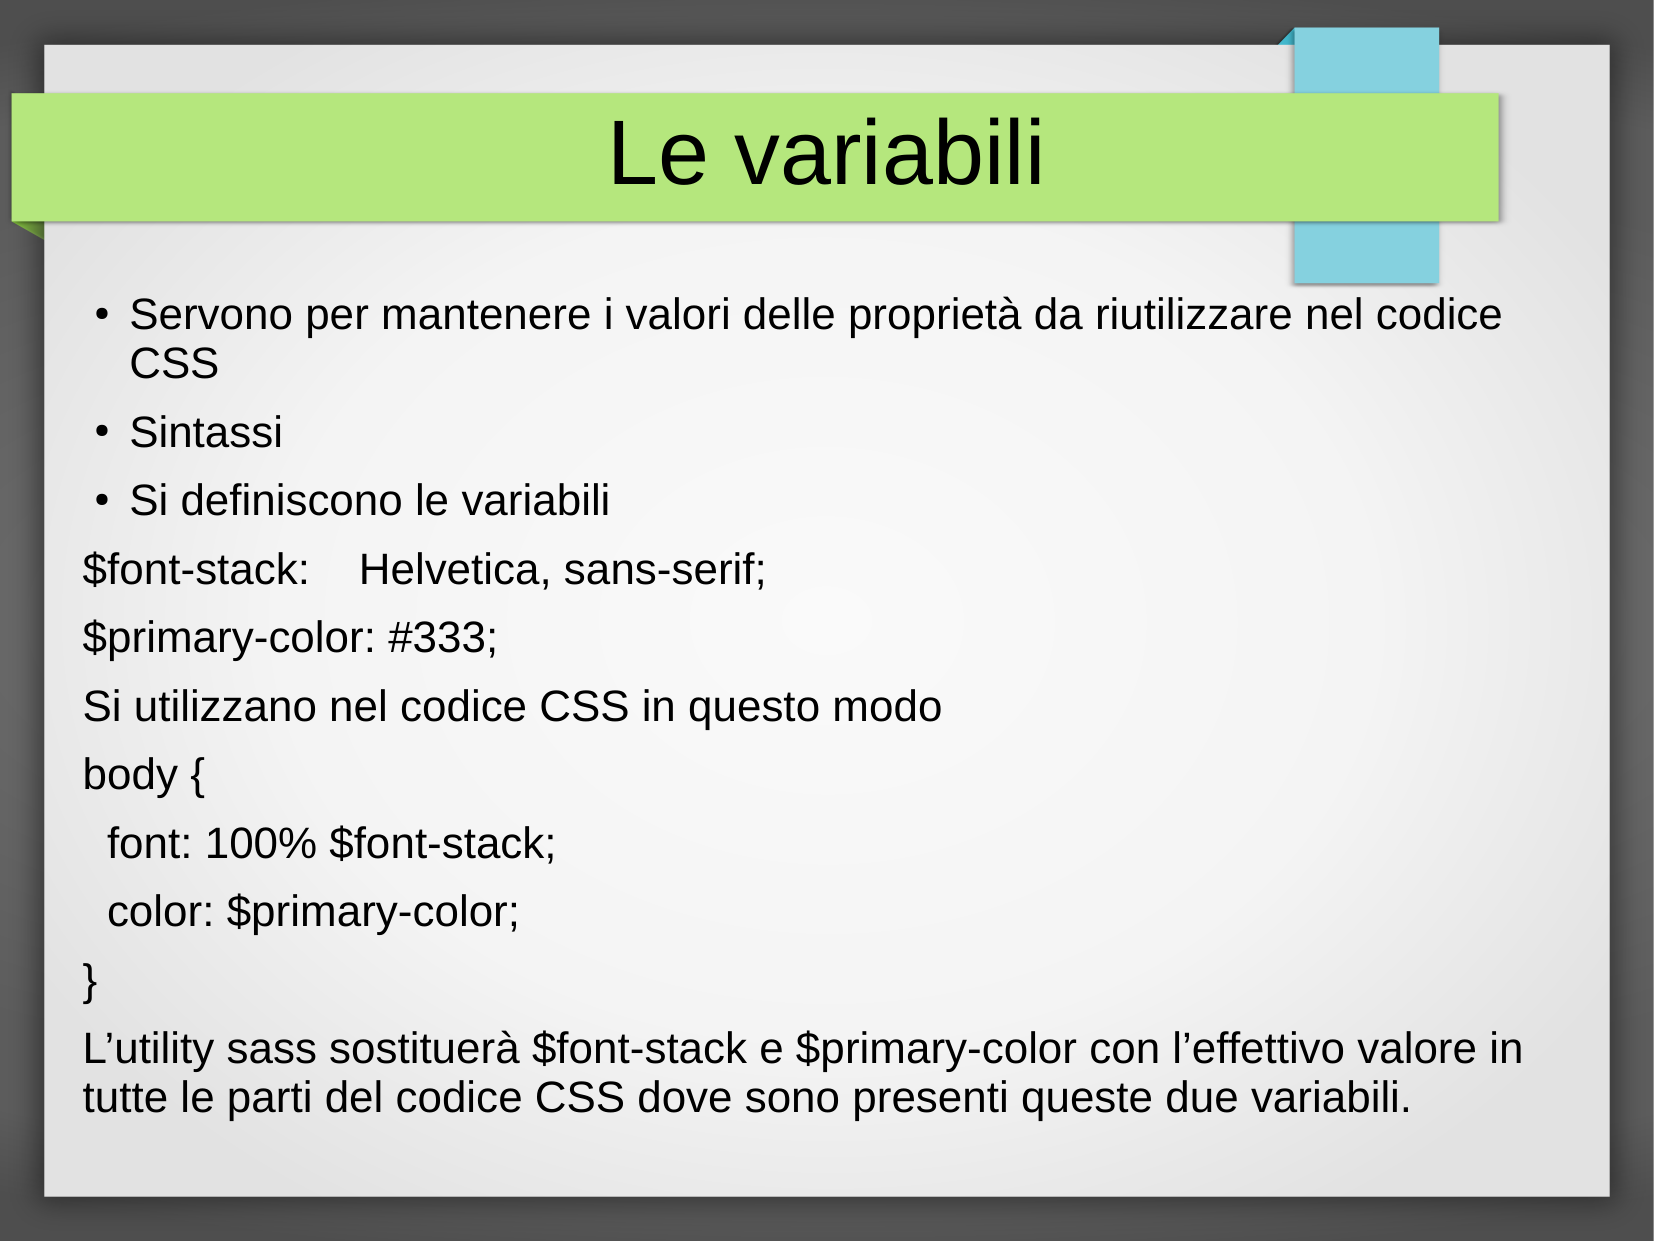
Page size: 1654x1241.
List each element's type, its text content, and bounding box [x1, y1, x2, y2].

picture [0, 0, 1654, 1241]
title Le variabili [82, 49, 1571, 257]
list Servono per mantenere i valori delle proprietà da riutilizzare nel codice CSS Sintassi Si definiscono le variabili $font-stack: Helvetica, sans-serif; $primary-color: #333; Si utilizzano nel codice CSS in questo modo body { font: 100% $font-stack; color: $primary-color; } L’utility sass sostituerà $font-stack e $primary-color con l’effettivo valore in tutte le parti del codice CSS dove sono presenti queste due variabili. [82, 290, 1571, 1134]
